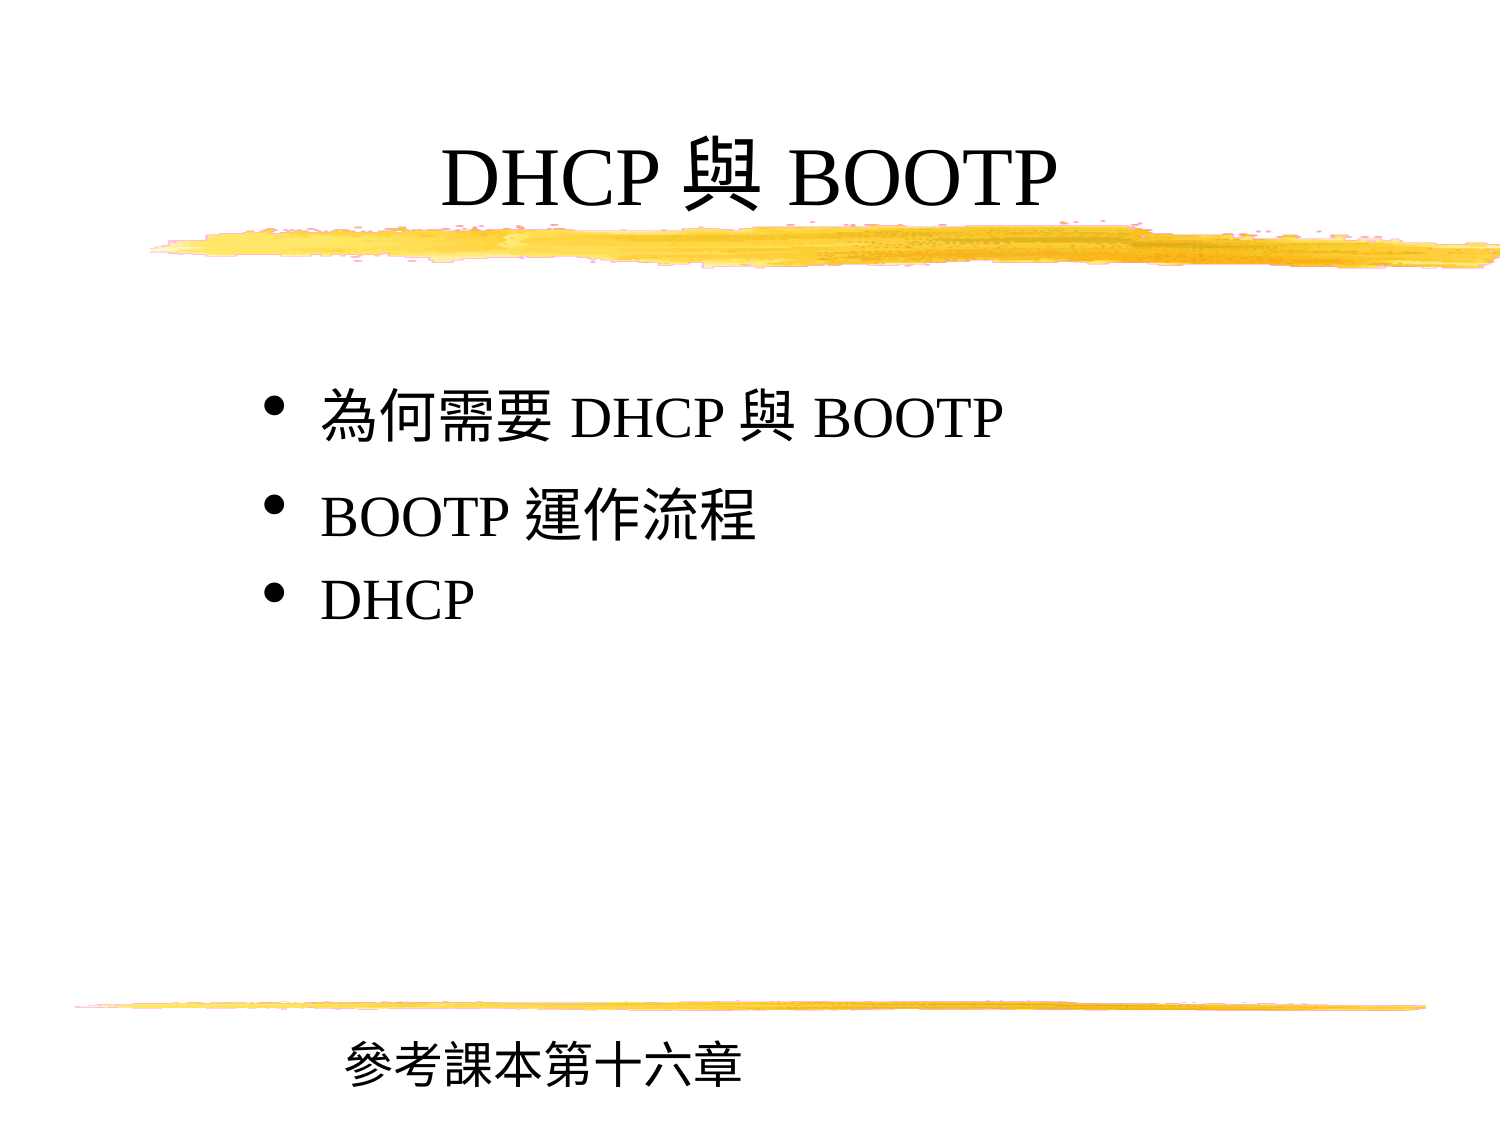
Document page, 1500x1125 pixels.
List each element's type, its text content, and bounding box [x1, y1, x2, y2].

list 為何需要DHCP與BOOTP BOOTP運作流程 DHCP [249, 362, 1363, 888]
text_box 參考課本第十六章 [328, 1017, 759, 1093]
title DHCP與BOOTP [112, 49, 1388, 238]
picture [75, 999, 1426, 1013]
picture [150, 215, 1500, 279]
